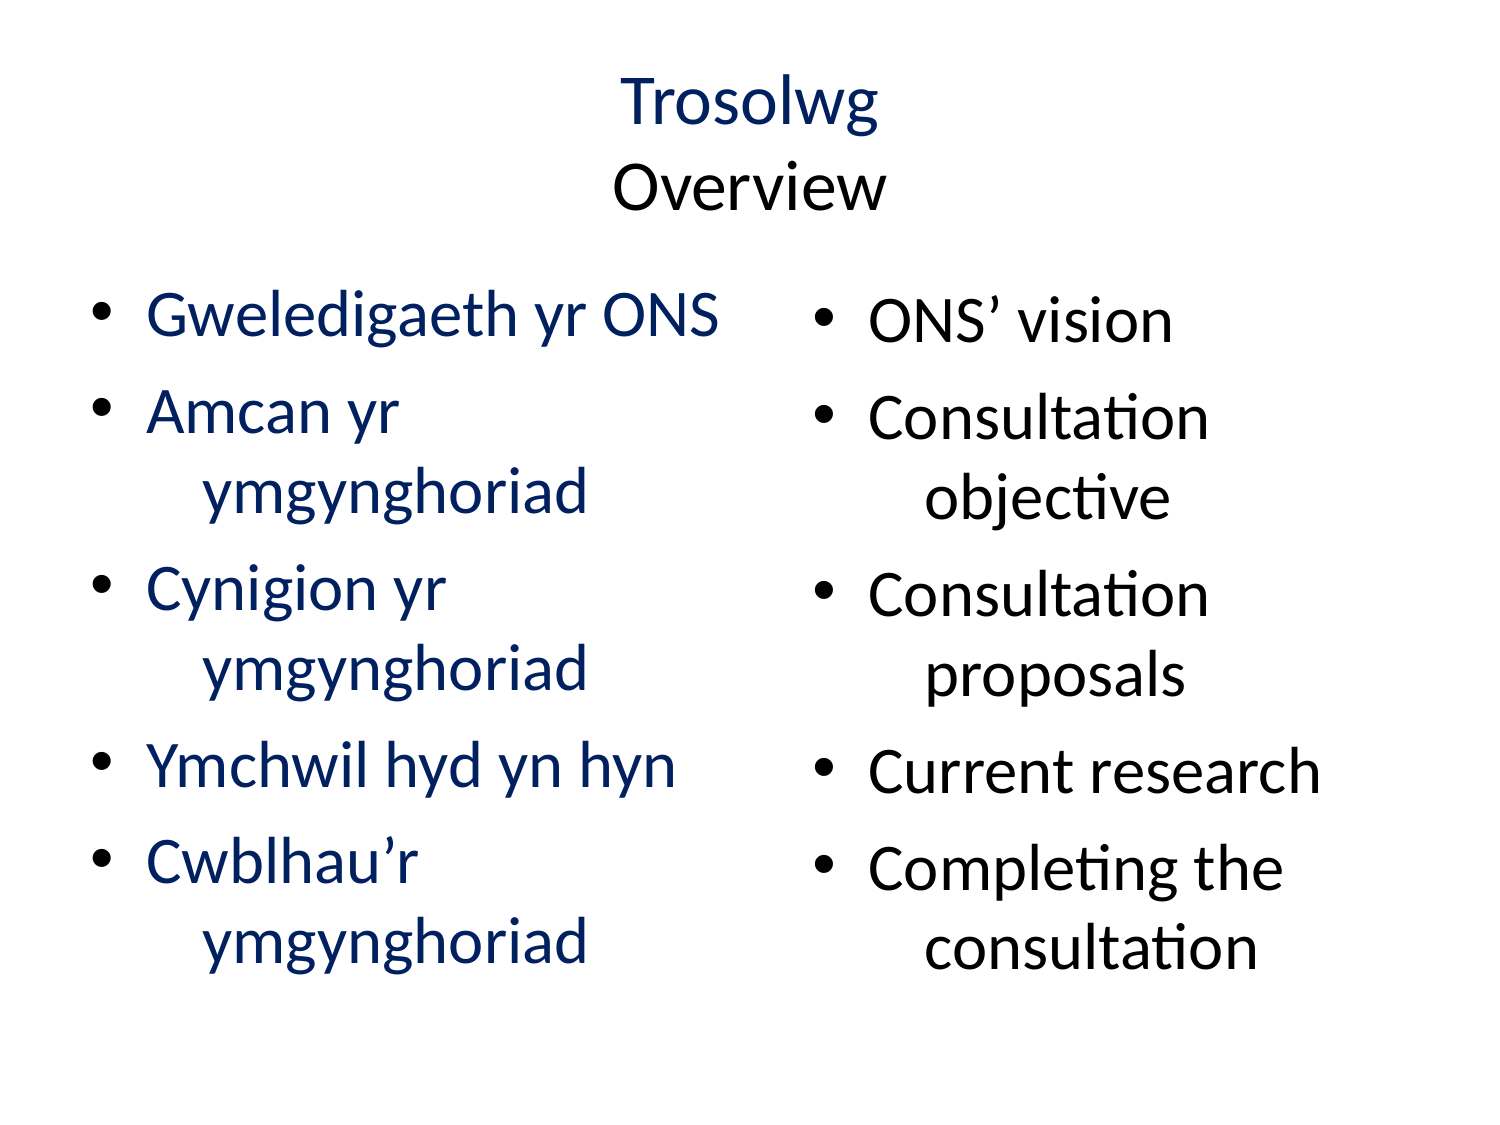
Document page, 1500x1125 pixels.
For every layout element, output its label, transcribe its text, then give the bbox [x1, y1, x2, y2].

title Trosolwg Overview [75, 45, 1426, 233]
list Gweledigaeth yr ONS Amcan yr ymgynghoriad Cynigion yr ymgynghoriad Ymchwil hyd yn hyn Cwblhau’r ymgynghoriad [75, 262, 751, 1005]
text_box ONS’ vision Consultation objective Consultation proposals Current research Completing the consultation [797, 268, 1473, 1012]
